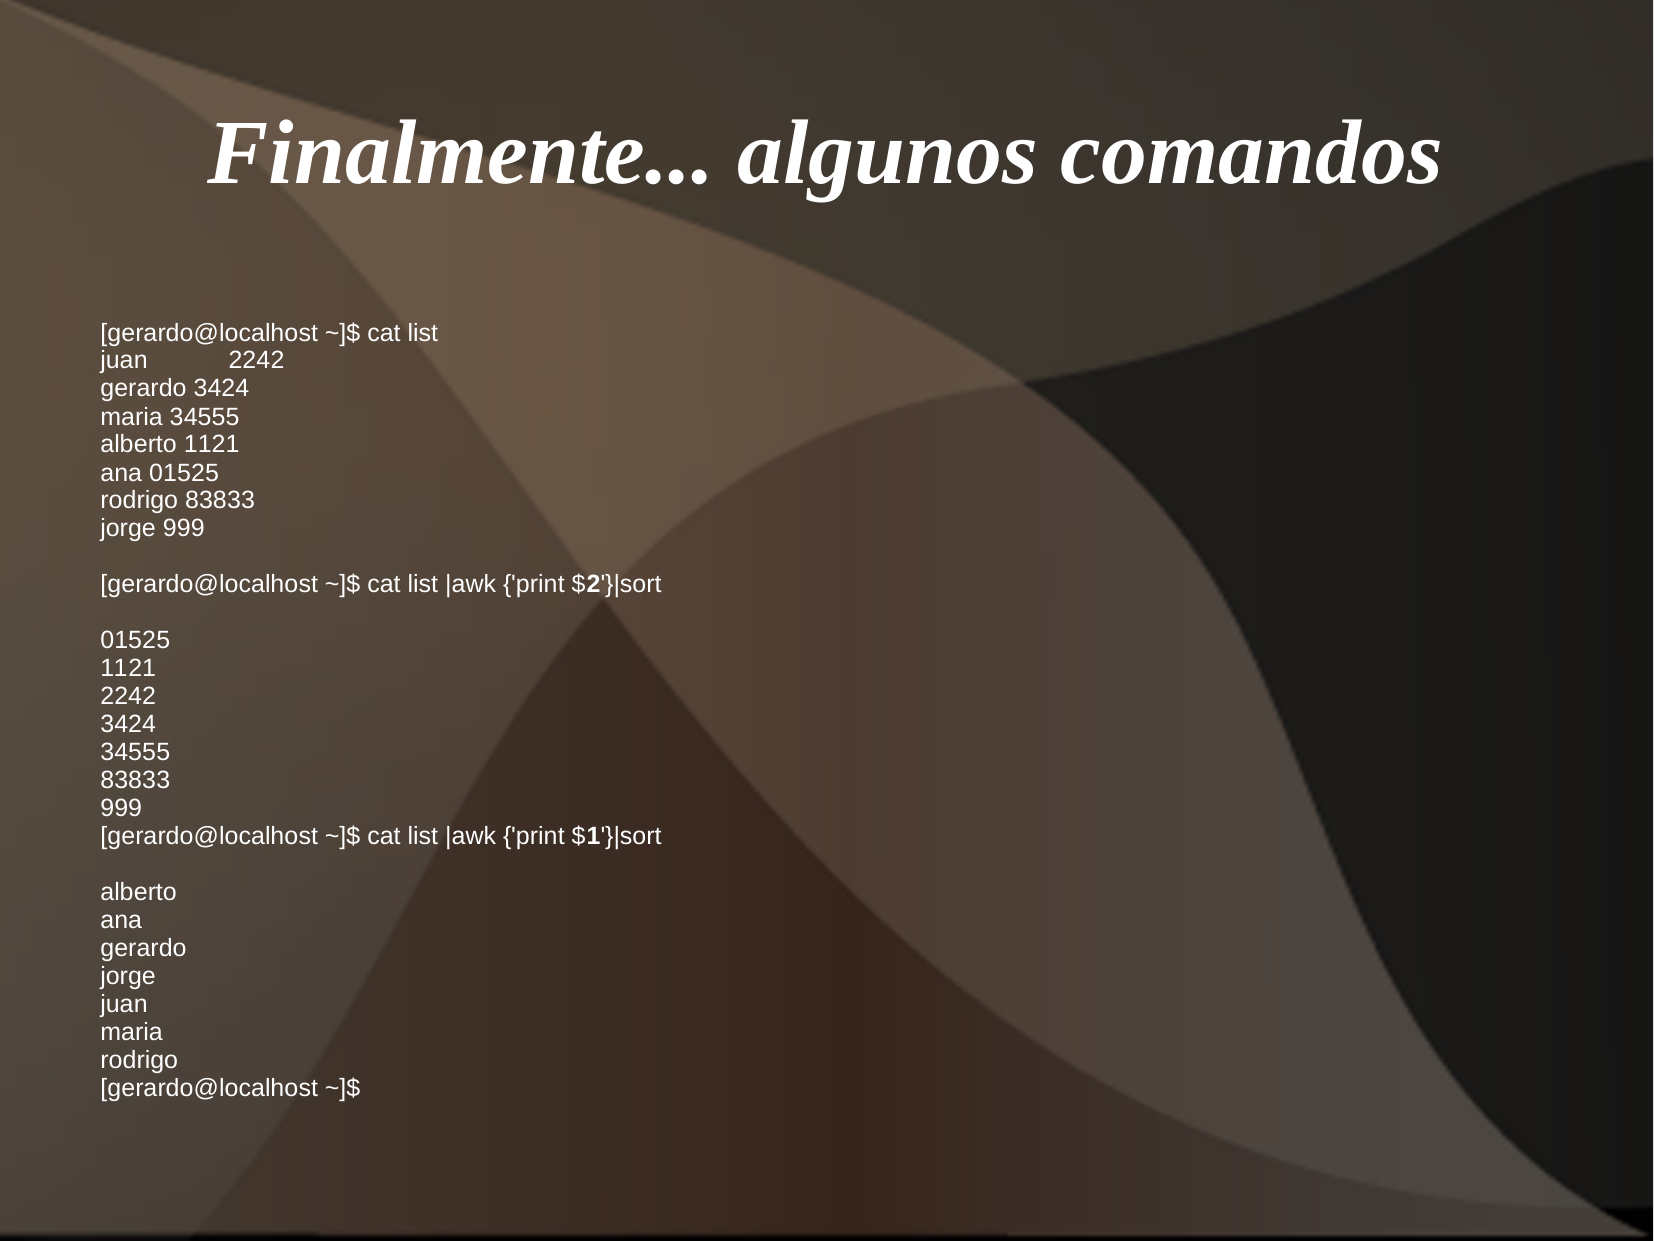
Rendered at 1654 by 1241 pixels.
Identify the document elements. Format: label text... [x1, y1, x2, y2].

list [gerardo@localhost ~]$ cat list juan 2242 gerardo 3424 maria 34555 alberto 1121 ana 01525 rodrigo 83833 jorge 999 [gerardo@localhost ~]$ cat list |awk {'print $2'}|sort 01525 1121 2242 3424 34555 83833 999 [gerardo@localhost ~]$ cat list |awk {'print $1'}|sort alberto ana gerardo jorge juan maria rodrigo [gerardo@localhost ~]$ [82, 290, 1538, 1163]
picture [0, 0, 1654, 1241]
title Finalmente... algunos comandos [82, 49, 1571, 257]
